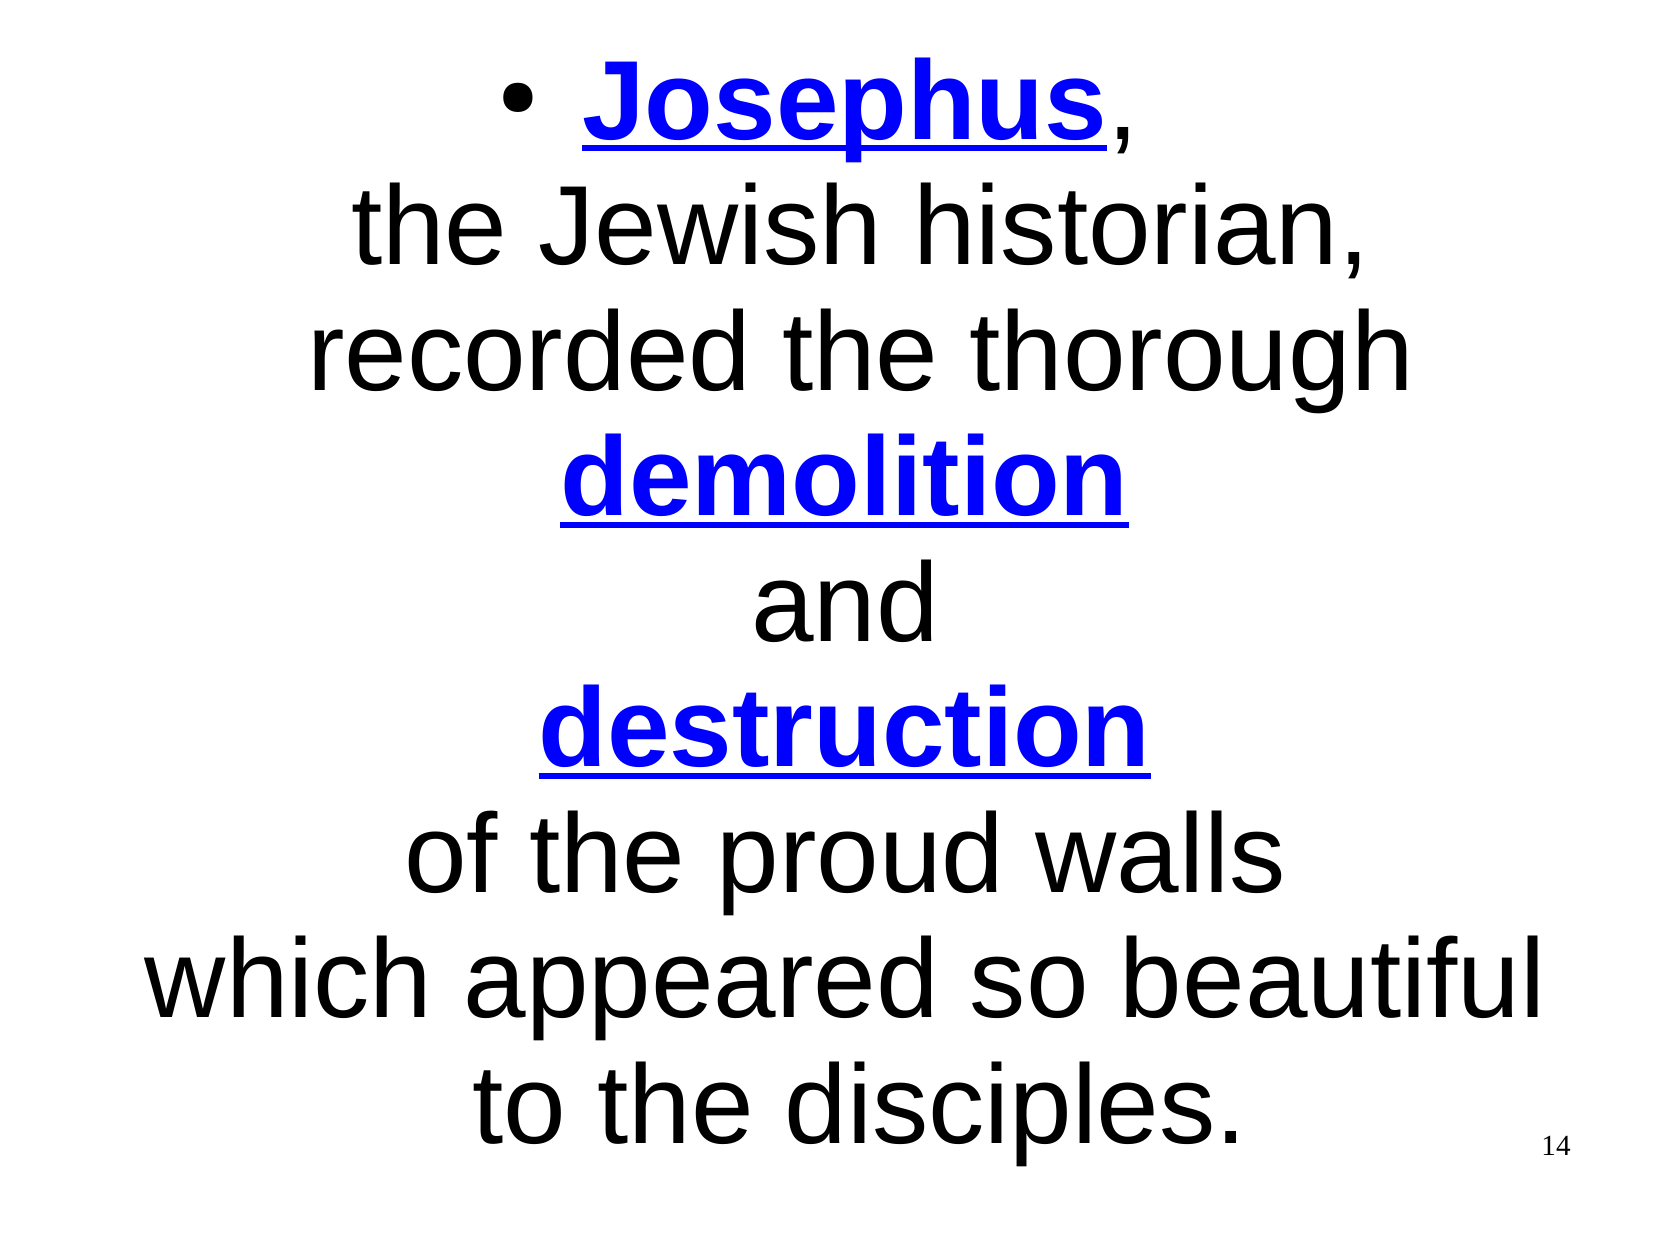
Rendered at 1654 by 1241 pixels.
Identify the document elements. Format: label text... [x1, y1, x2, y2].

list Josephus, the Jewish historian, recorded the thorough demolition and destruction of the proud walls which appeared so beautiful to the disciples. [37, 37, 1613, 1201]
